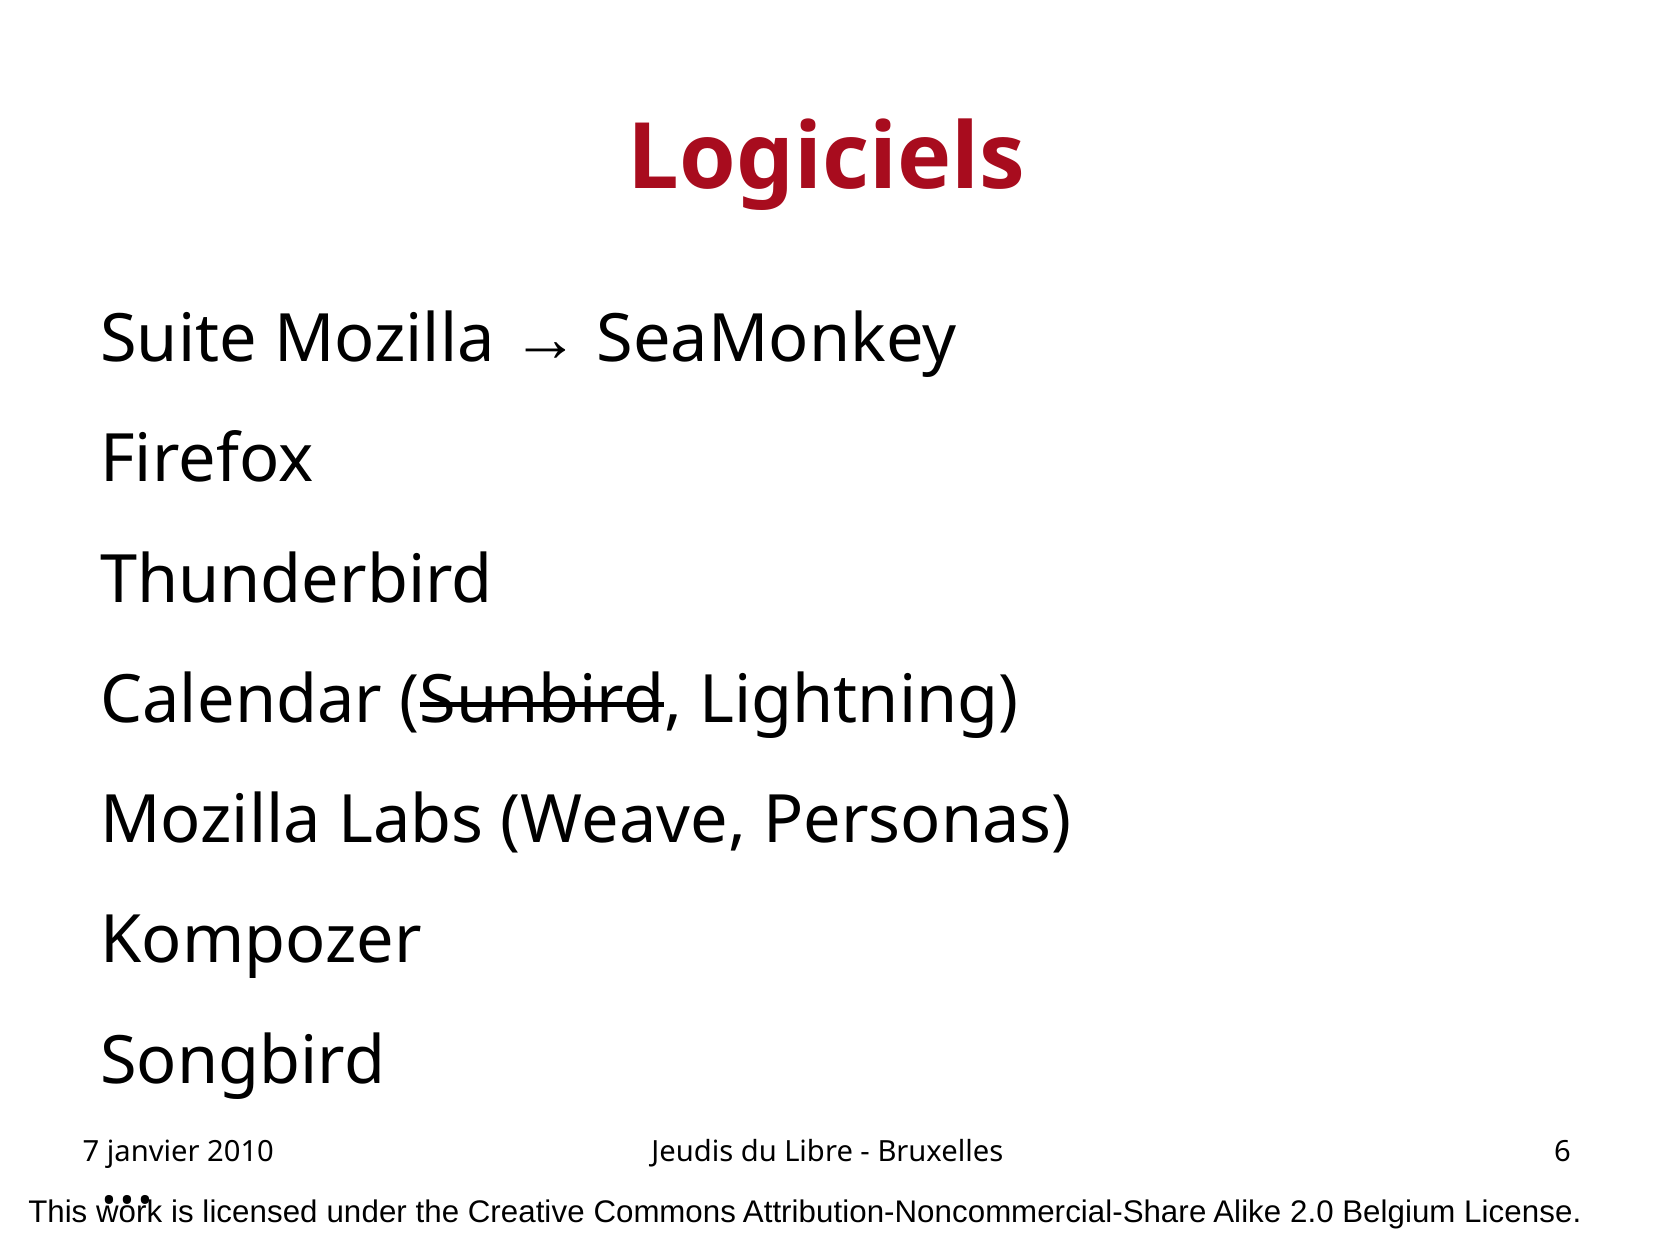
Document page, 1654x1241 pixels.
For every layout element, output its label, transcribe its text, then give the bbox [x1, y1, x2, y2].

title Logiciels [82, 56, 1571, 250]
text_box This work is licensed under the Creative Commons Attribution-Noncommercial-Share Alike 2.0 Belgium License. [13, 1187, 1654, 1241]
list Suite Mozilla → SeaMonkey Firefox Thunderbird Calendar (Sunbird, Lightning) Mozilla Labs (Weave, Personas) Kompozer Songbird ... [82, 290, 1571, 1120]
